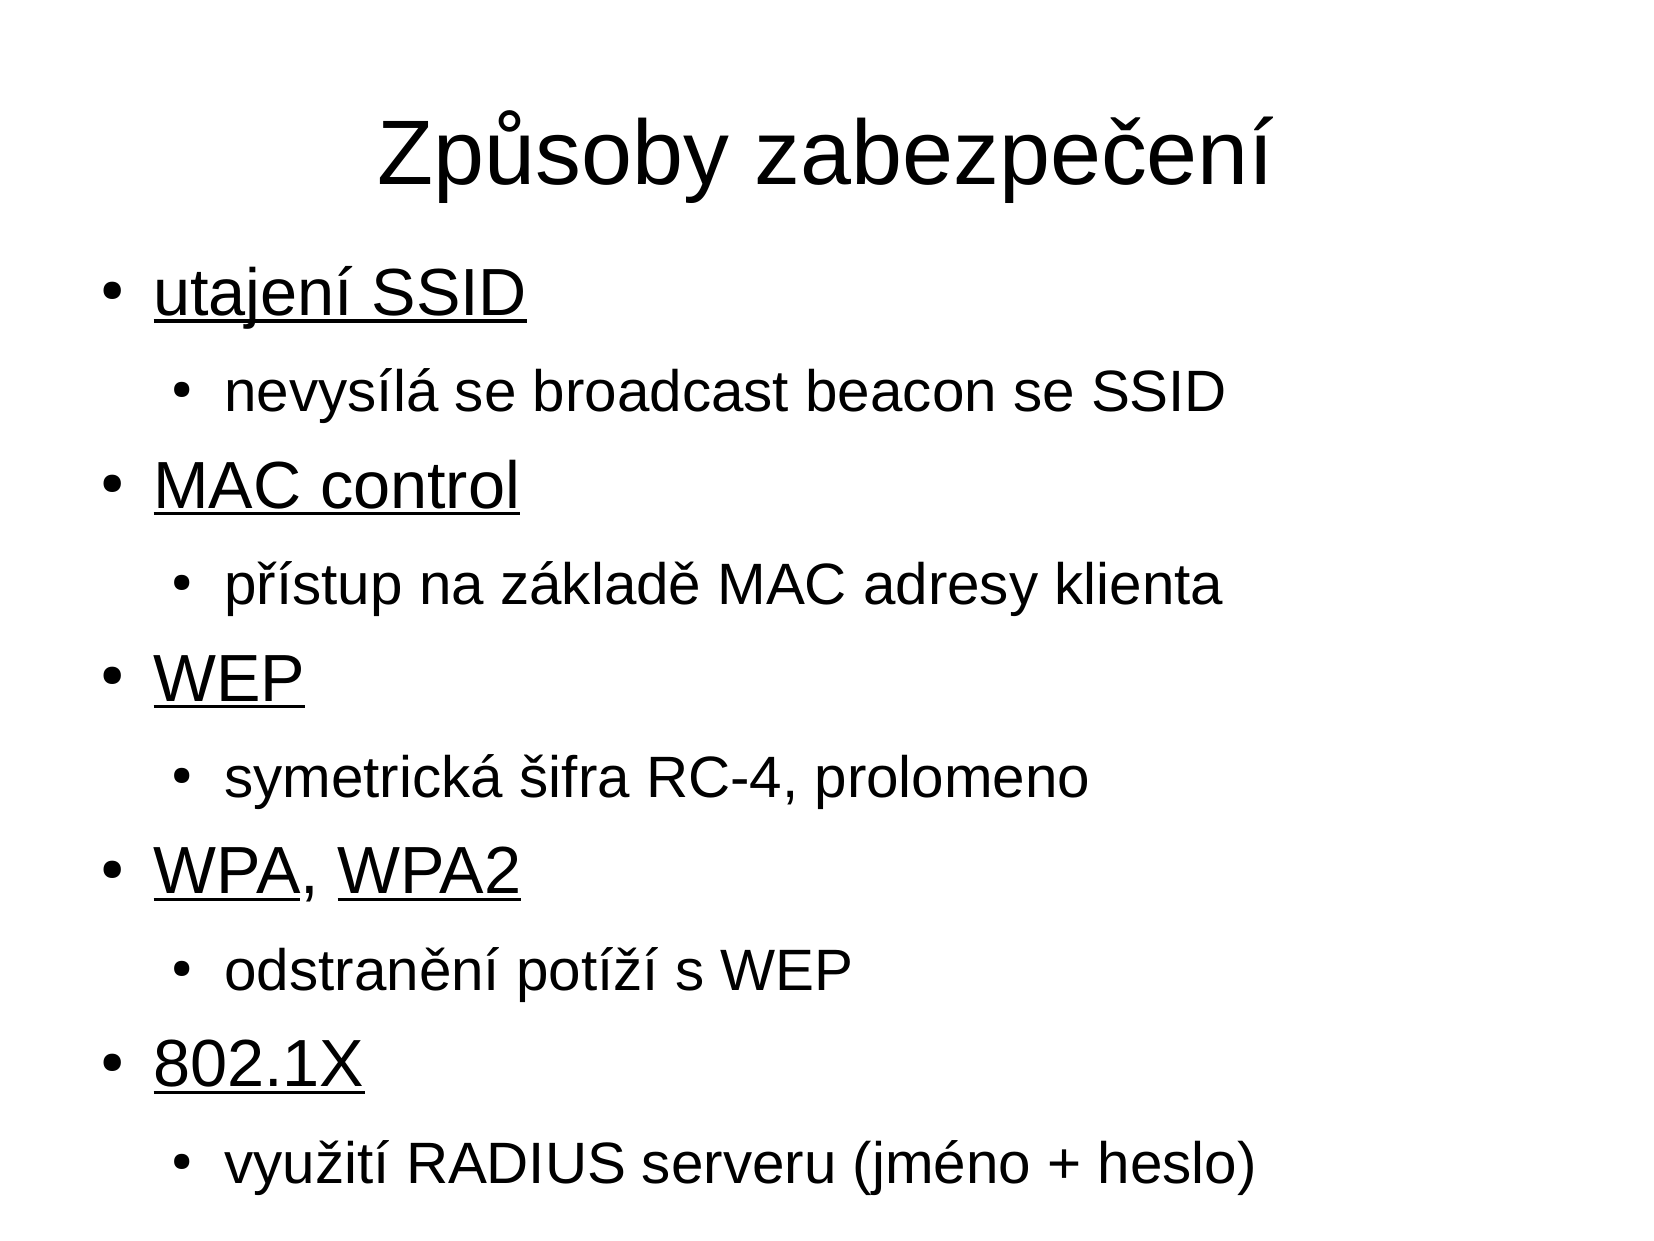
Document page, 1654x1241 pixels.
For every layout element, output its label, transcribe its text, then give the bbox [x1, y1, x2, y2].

title Způsoby zabezpečení [82, 49, 1571, 254]
list utajení SSID nevysílá se broadcast beacon se SSID MAC control přístup na základě MAC adresy klienta WEP symetrická šifra RC-4, prolomeno WPA, WPA2 odstranění potíží s WEP 802.1X využití RADIUS serveru (jméno + heslo) [82, 254, 1571, 1196]
